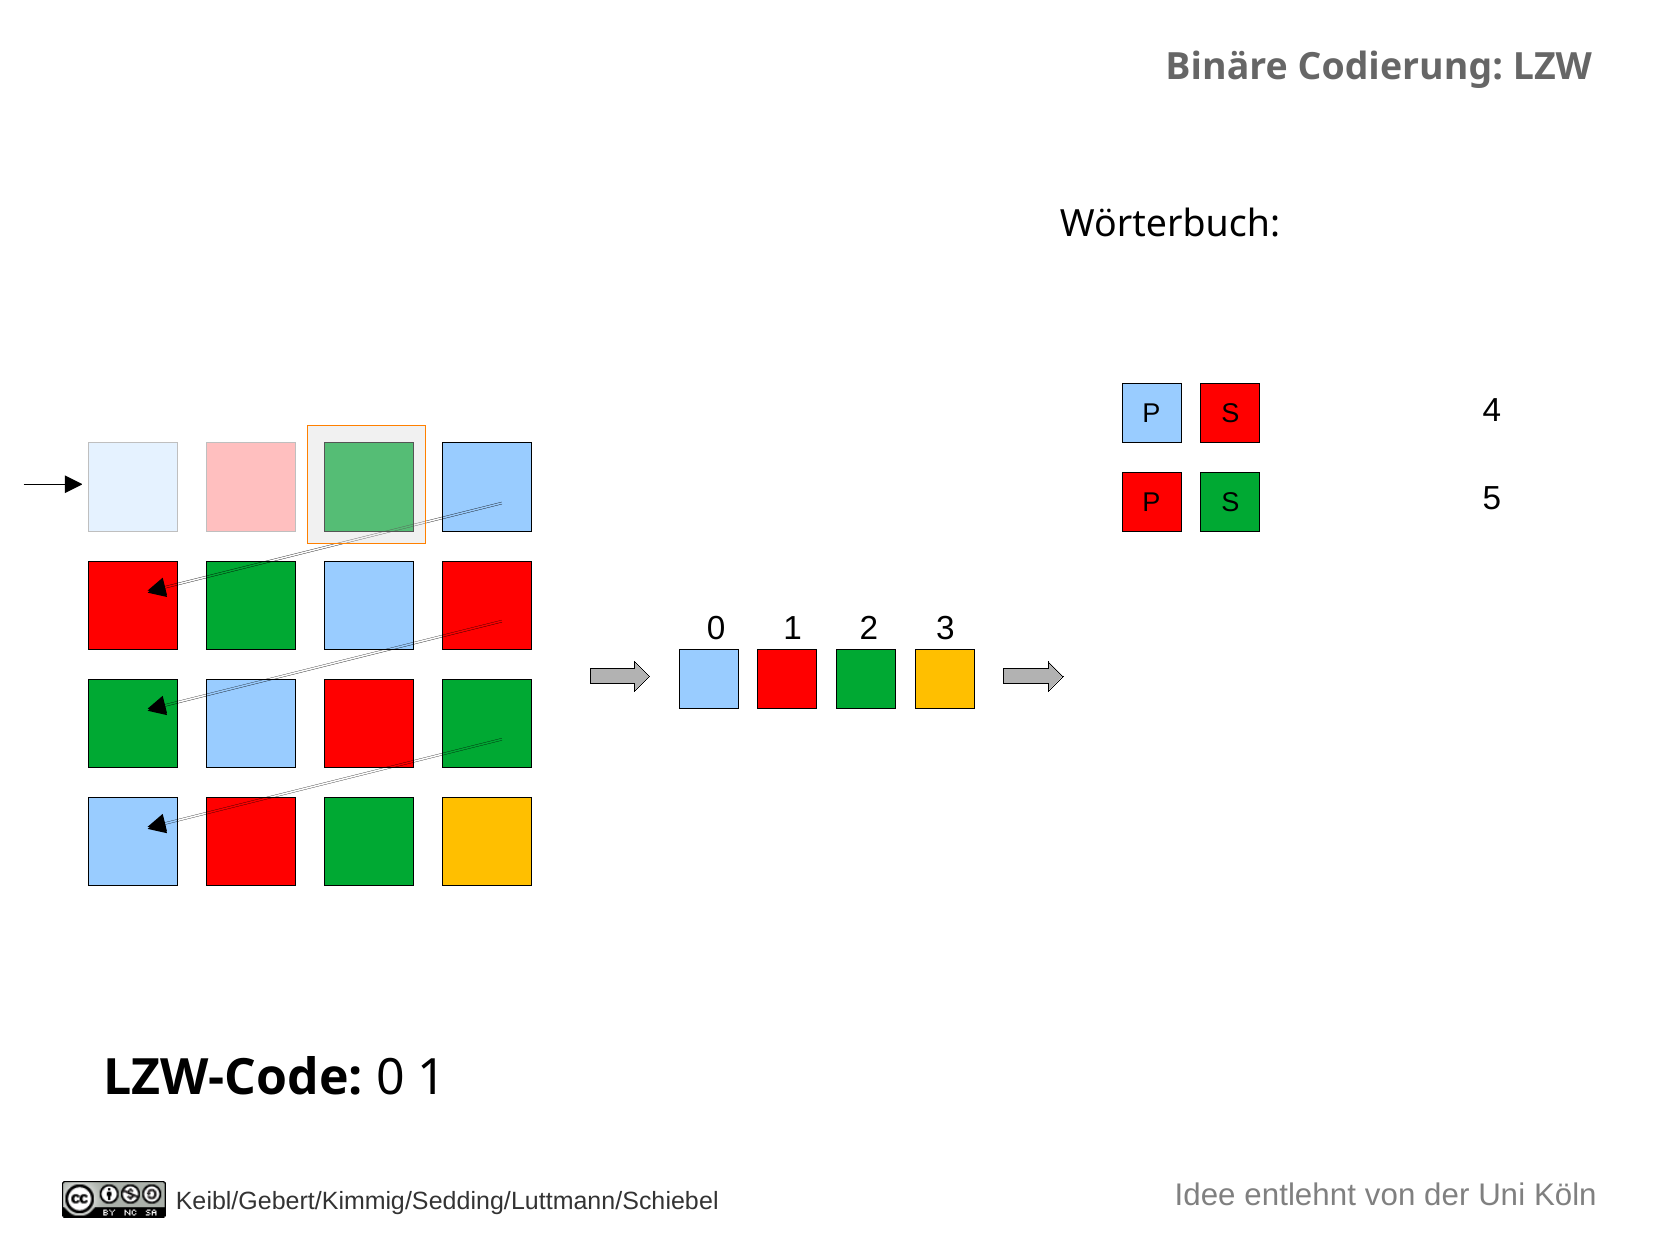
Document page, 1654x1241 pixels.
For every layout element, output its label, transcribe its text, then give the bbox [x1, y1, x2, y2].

text_box [206, 797, 296, 886]
text_box [206, 679, 296, 768]
text_box Binäre Codierung: LZW [1150, 31, 1610, 83]
picture [62, 1181, 166, 1218]
text_box [206, 679, 261, 693]
text_box 1 [768, 602, 807, 655]
text_box S [1200, 383, 1260, 443]
text_box LZW-Code: 0 1 [88, 1033, 1565, 1105]
text_box [88, 679, 178, 768]
text_box P [1122, 472, 1182, 532]
text_box [307, 425, 426, 544]
text_box [442, 679, 532, 768]
text_box [206, 561, 296, 650]
text_box 5 [1467, 472, 1506, 525]
text_box [442, 442, 532, 532]
text_box P [1122, 383, 1182, 443]
text_box [88, 797, 178, 886]
text_box 2 [844, 602, 884, 655]
text_box [82, 434, 306, 543]
text_box [442, 797, 532, 886]
text_box 0 [692, 602, 731, 655]
text_box [324, 797, 414, 886]
text_box [442, 561, 532, 650]
text_box [206, 797, 262, 811]
text_box [679, 649, 739, 709]
text_box [915, 649, 975, 709]
text_box [1003, 661, 1064, 692]
text_box 4 [1467, 383, 1506, 436]
text_box [88, 561, 178, 650]
text_box [324, 561, 414, 650]
text_box Wörterbuch: [1045, 189, 1548, 246]
text_box [757, 649, 817, 709]
text_box [396, 763, 414, 768]
text_box S [1200, 472, 1260, 532]
text_box [590, 661, 650, 692]
text_box Idee entlehnt von der Uni Köln [1145, 1169, 1613, 1219]
text_box [396, 645, 414, 650]
text_box 3 [921, 602, 960, 655]
text_box [836, 649, 896, 709]
text_box [206, 561, 261, 575]
text_box [324, 679, 414, 768]
